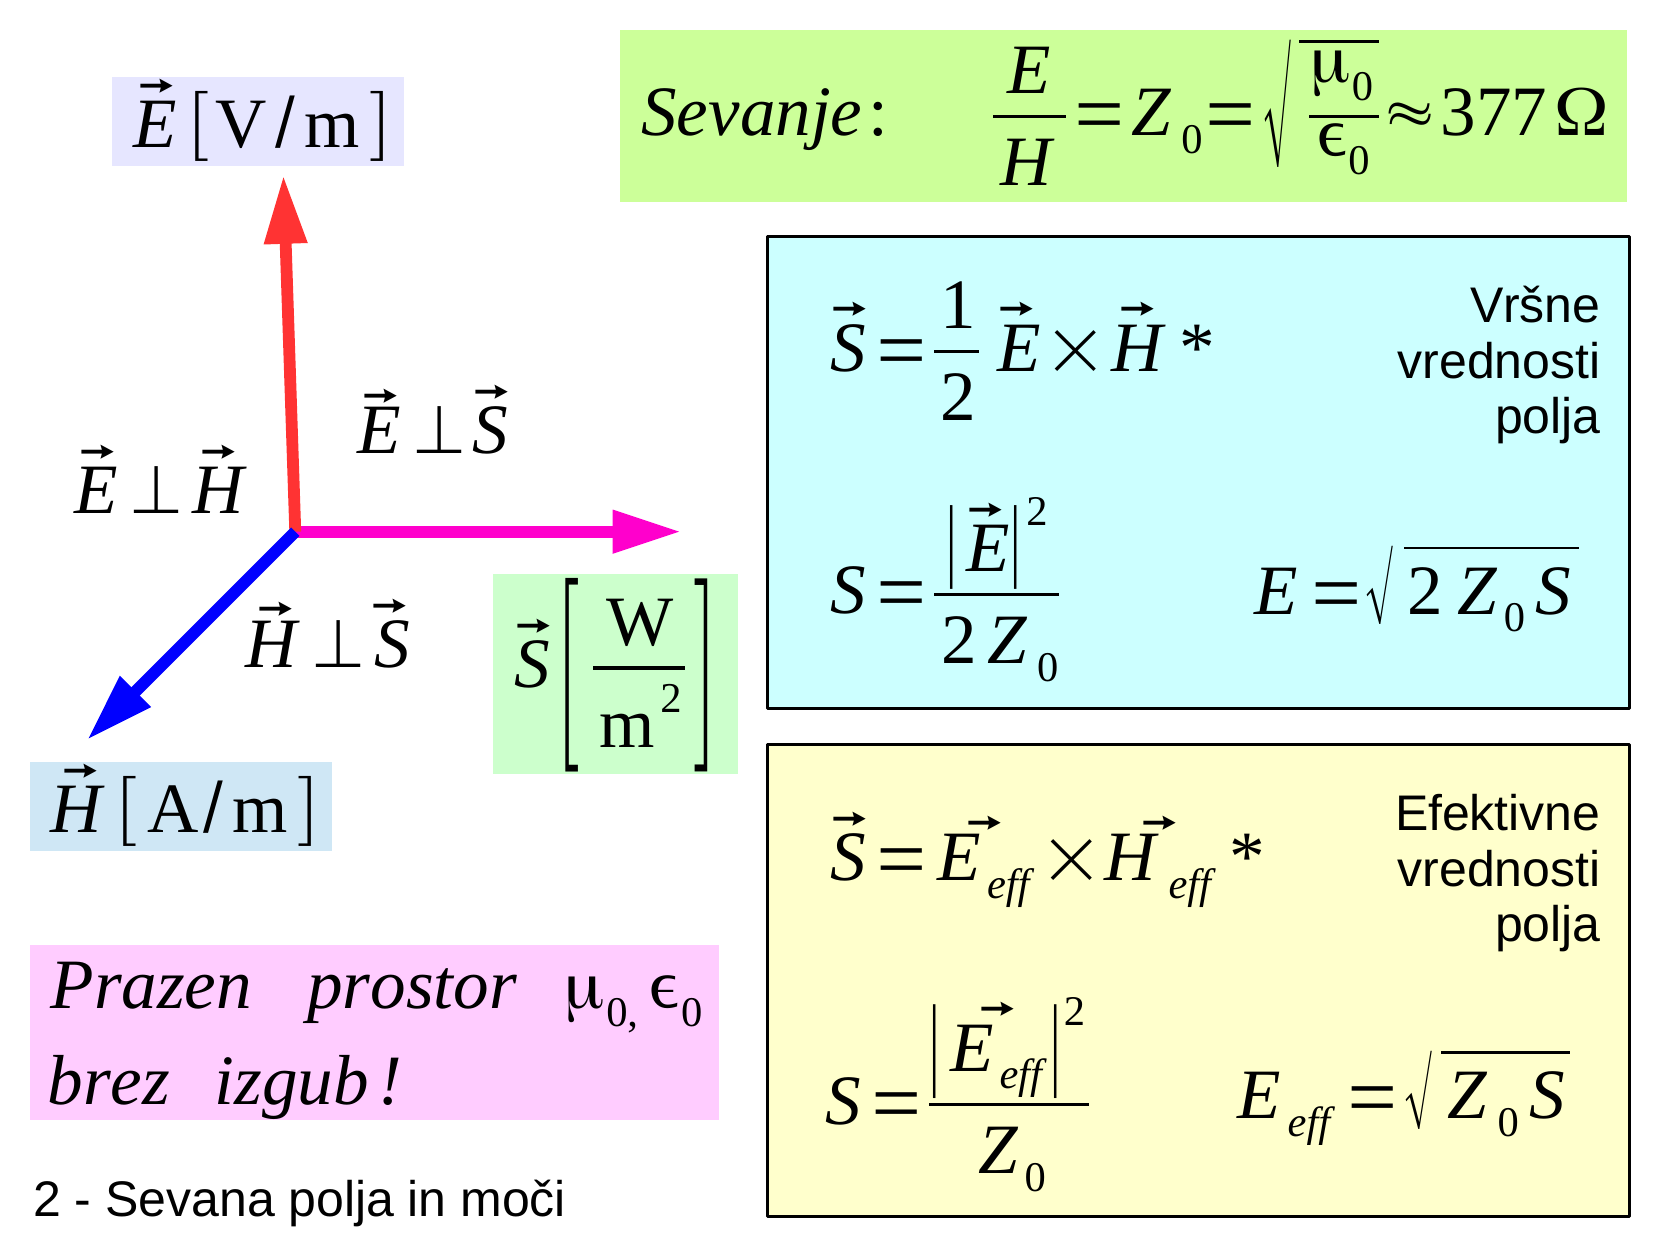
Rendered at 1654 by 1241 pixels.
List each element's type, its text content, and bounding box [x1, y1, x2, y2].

text_box Vršne vrednosti polja [767, 236, 1630, 709]
chart [29, 944, 720, 1120]
chart [809, 264, 1231, 438]
chart [809, 809, 1281, 910]
text_box Efektivne vrednosti polja [767, 744, 1630, 1217]
chart [492, 574, 739, 774]
chart [29, 761, 333, 851]
chart [620, 29, 1627, 202]
chart [1216, 1047, 1588, 1146]
chart [804, 986, 1111, 1200]
chart [336, 382, 532, 473]
chart [112, 76, 404, 166]
text_box 2 - Sevana polja in moči [33, 1171, 603, 1229]
chart [53, 442, 269, 532]
chart [809, 486, 1081, 691]
chart [1233, 543, 1595, 642]
chart [224, 596, 432, 686]
